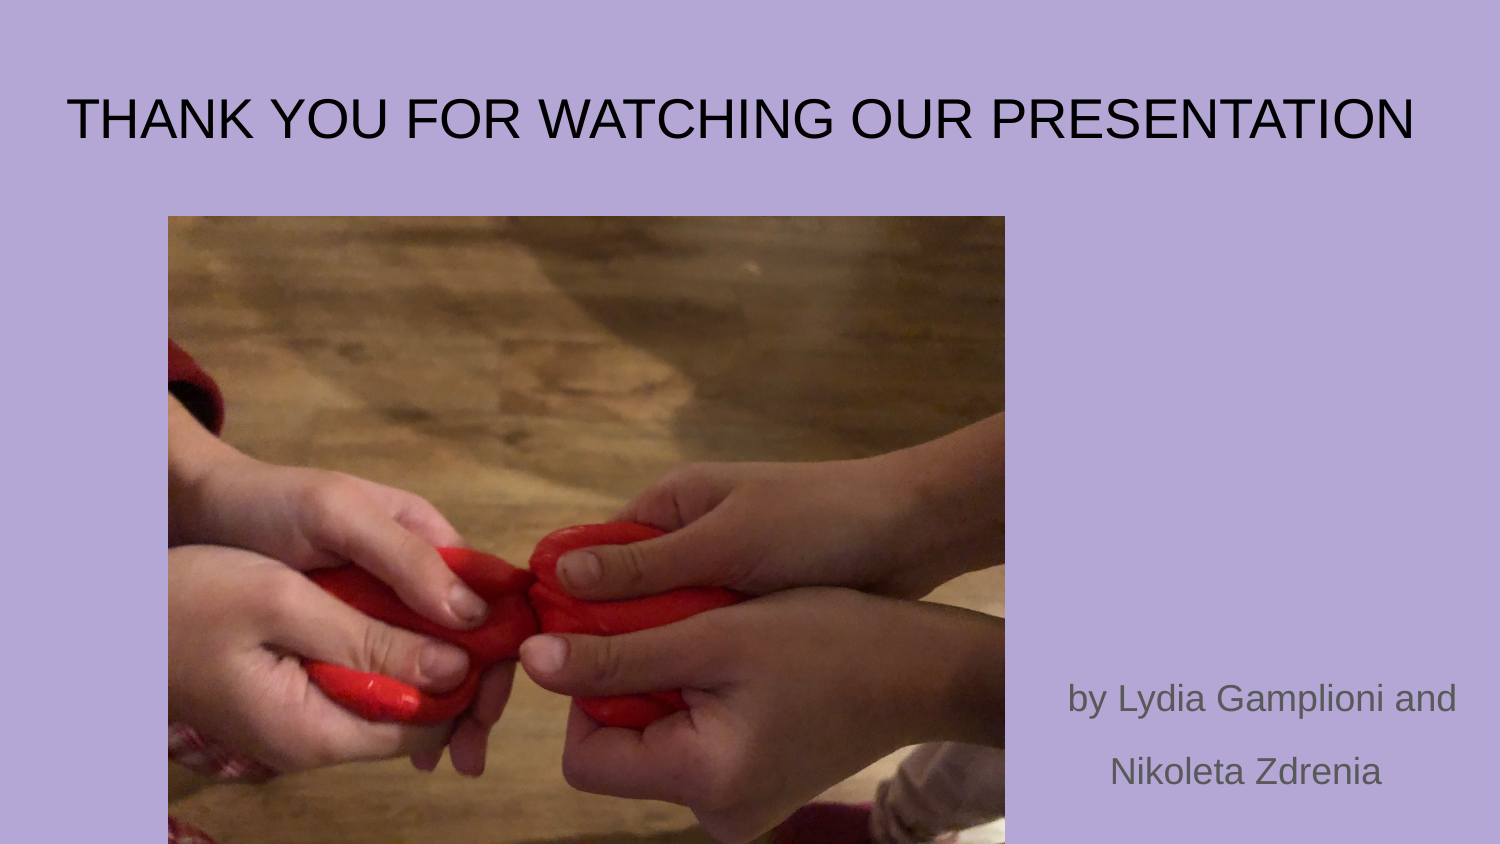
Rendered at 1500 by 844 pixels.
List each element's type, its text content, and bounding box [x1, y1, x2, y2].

title THANK YOU FOR WATCHING OUR PRESENTATION [51, 72, 1449, 167]
picture [168, 216, 1005, 844]
list by Lydia Gamplioni and Nikoleta Zdrenia [1042, 656, 1500, 844]
